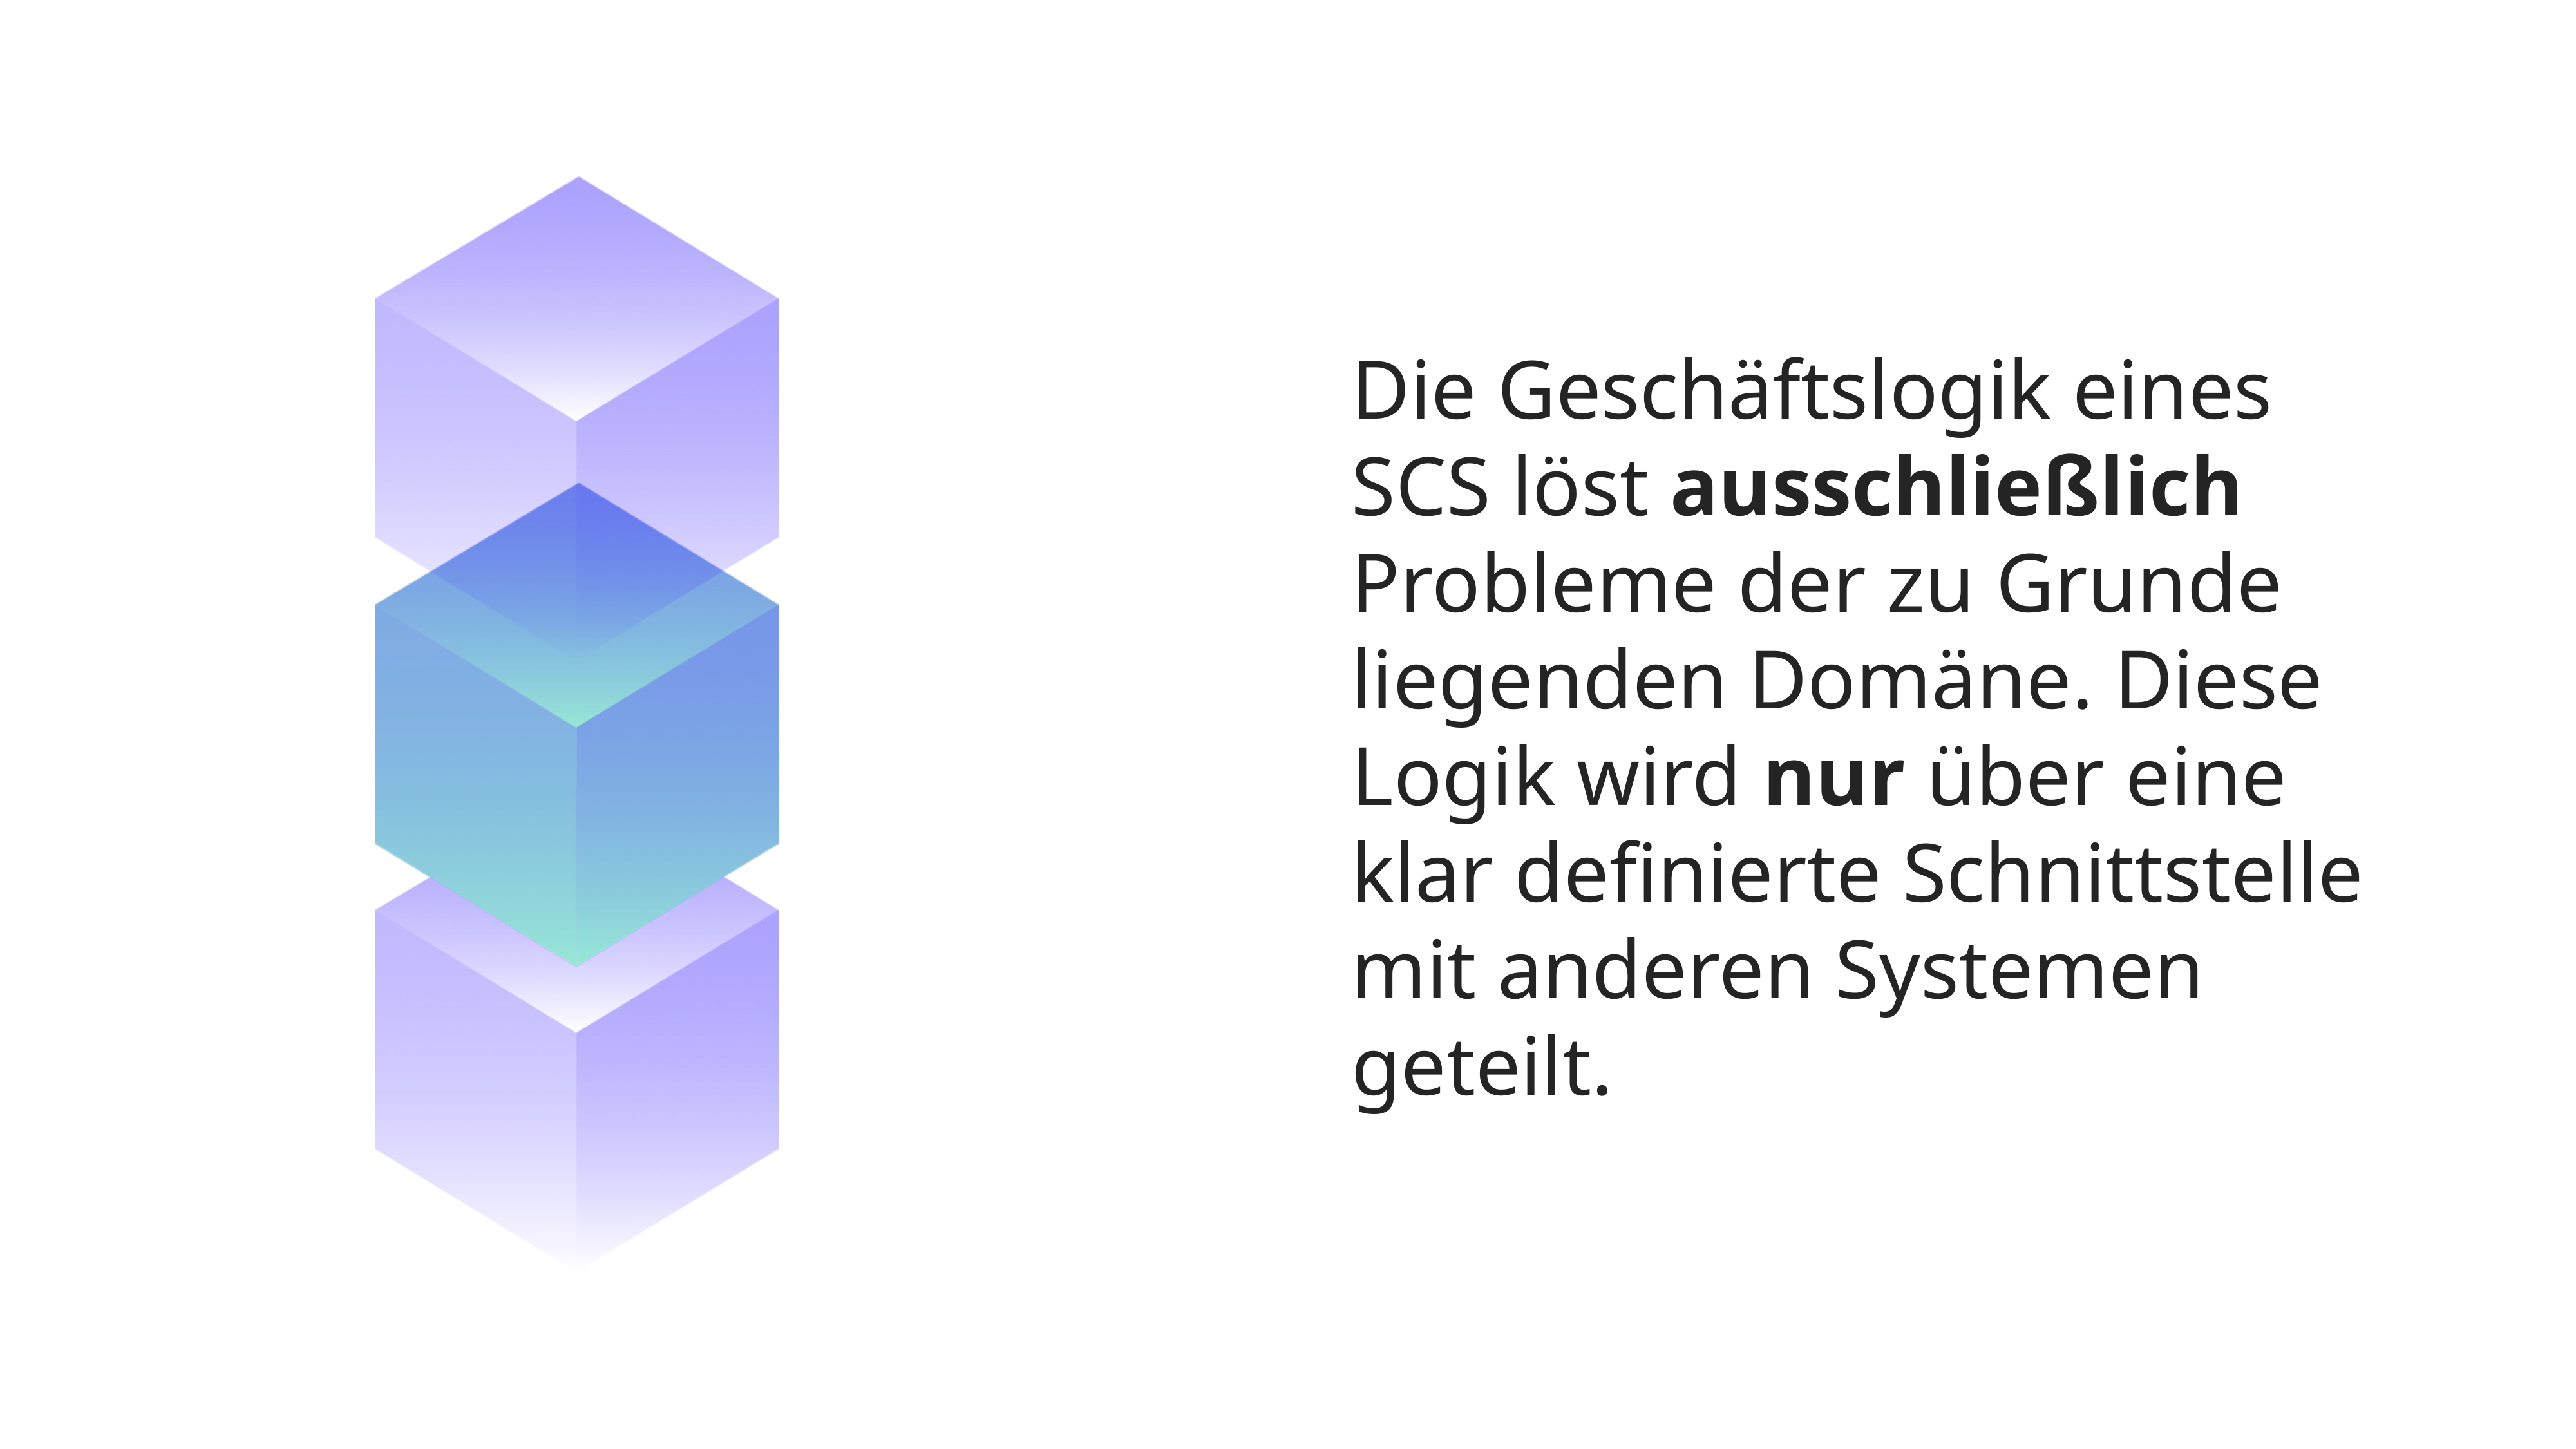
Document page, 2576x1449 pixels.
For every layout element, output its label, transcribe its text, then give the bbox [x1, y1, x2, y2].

list Die Geschäftslogik eines SCS löst ausschließlich Probleme der zu Grunde liegenden Domäne. Diese Logik wird nur über eine klar definierte Schnittstelle mit anderen Systemen geteilt. [1351, 127, 2423, 1322]
picture [375, 176, 779, 1273]
